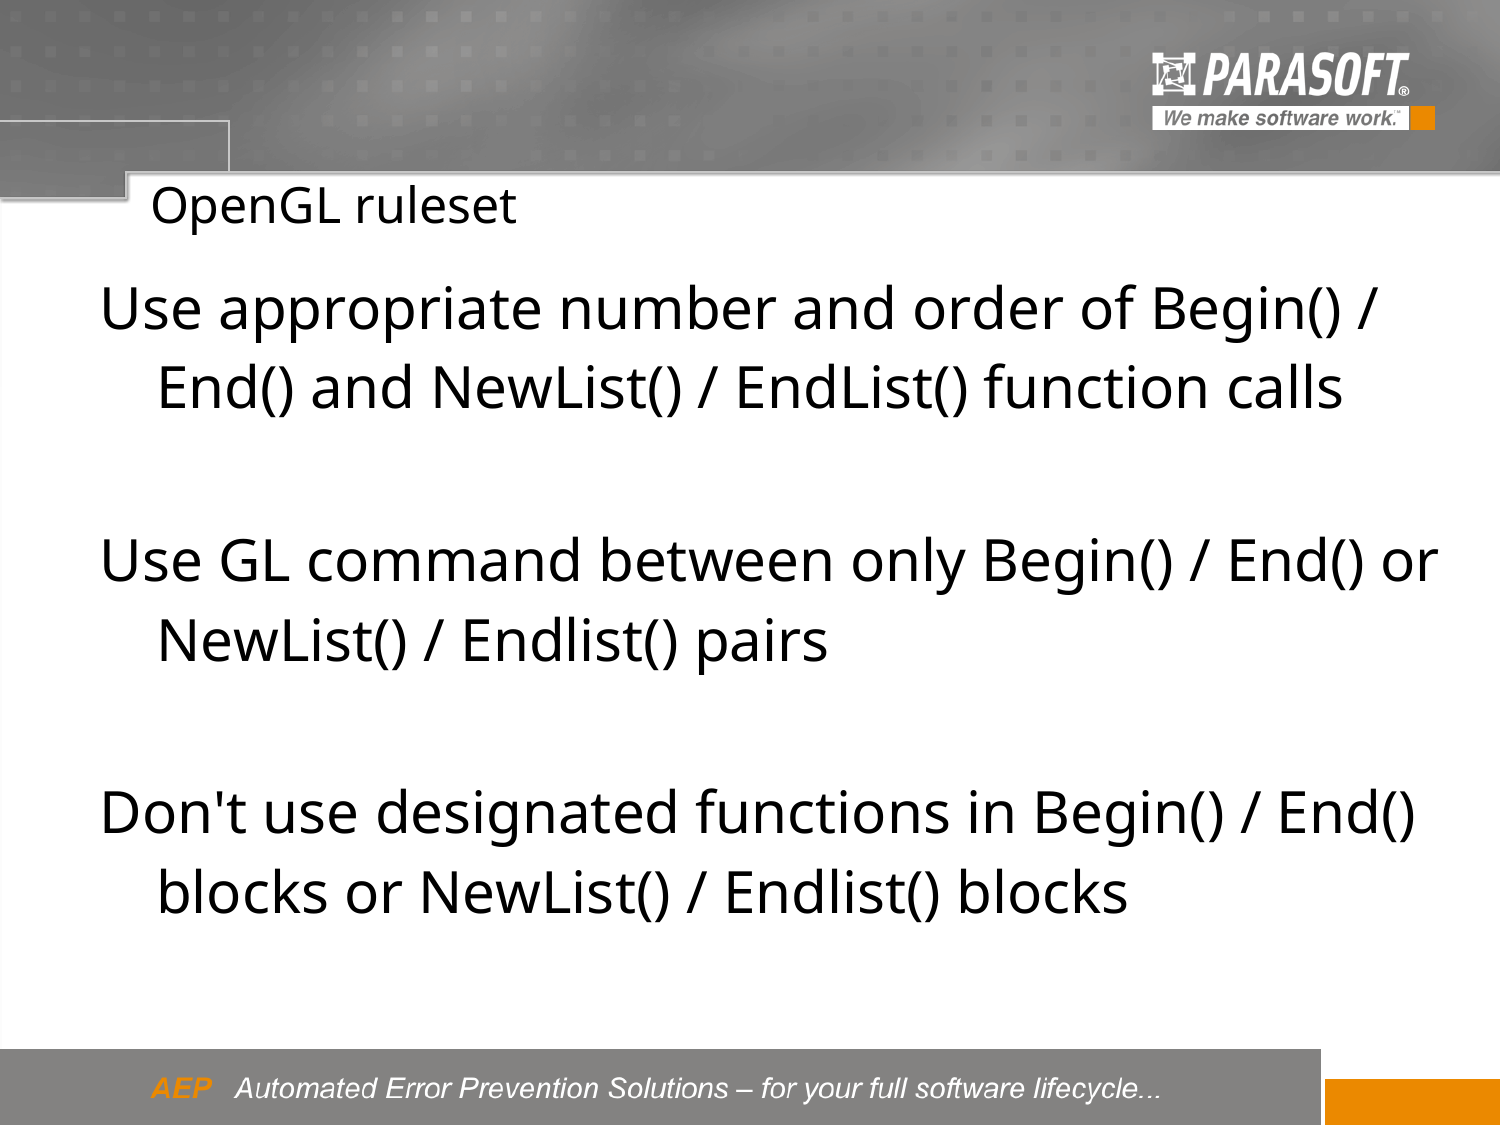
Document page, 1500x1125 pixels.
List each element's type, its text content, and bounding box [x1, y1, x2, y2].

picture [0, 0, 1500, 1125]
title OpenGL ruleset [150, 173, 1426, 235]
list Use appropriate number and order of Begin() / End() and NewList() / EndList() function calls Use GL command between only Begin() / End() or NewList() / Endlist() pairs Don't use designated functions in Begin() / End() blocks or NewList() / Endlist() blocks [99, 267, 1450, 1000]
